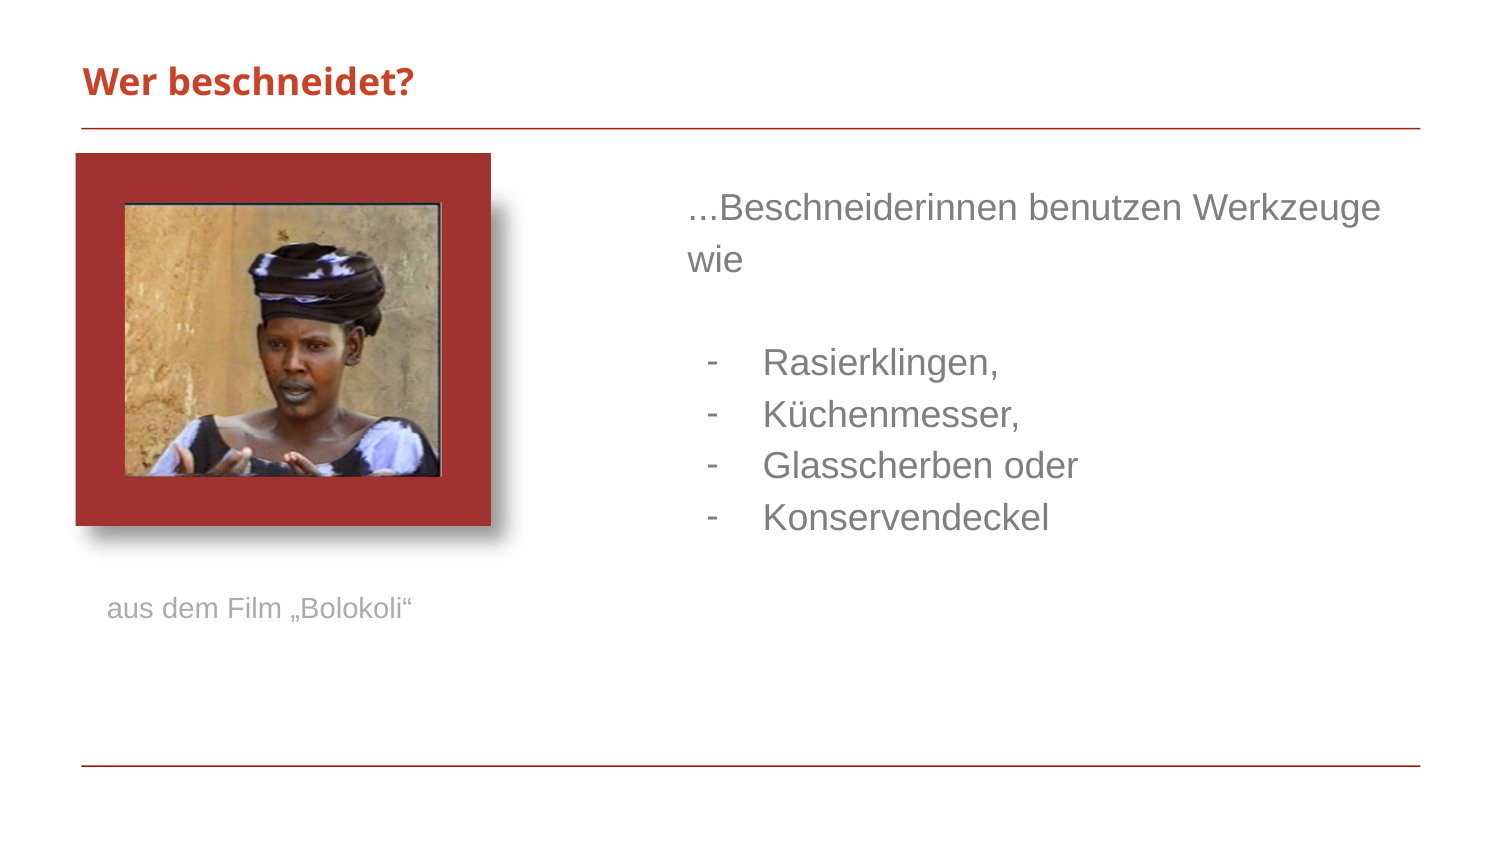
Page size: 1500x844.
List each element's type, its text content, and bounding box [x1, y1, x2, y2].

text_box ...Beschneiderinnen benutzen Werkzeuge wie Rasierklingen, Küchenmesser, Glasscherben oder Konservendeckel [672, 116, 1437, 704]
picture [62, 153, 534, 569]
text_box Wer beschneidet? [67, 43, 1078, 117]
text_box aus dem Film „Bolokoli“ [91, 568, 578, 651]
